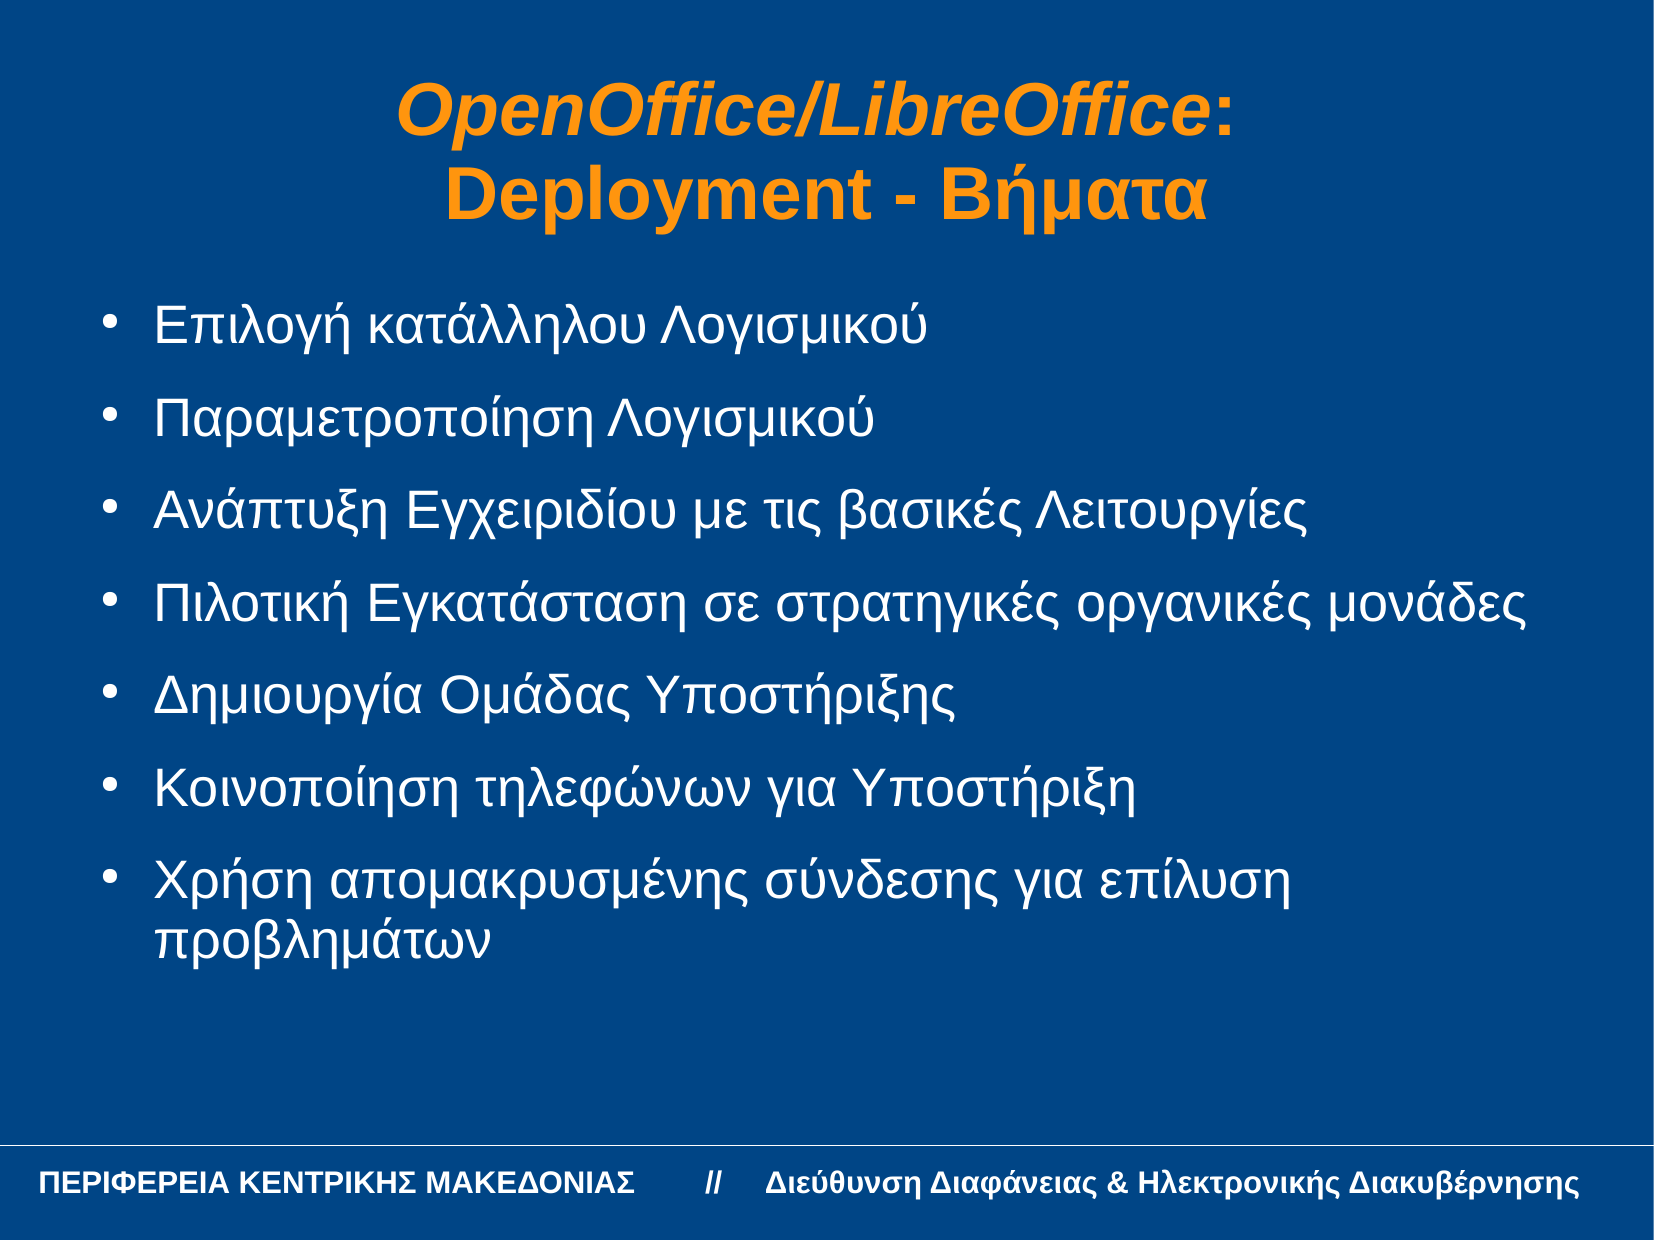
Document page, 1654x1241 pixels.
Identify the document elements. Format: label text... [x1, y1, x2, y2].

text_box ΠΕΡΙΦΕΡΕΙΑ ΚΕΝΤΡΙΚΗΣ ΜΑΚΕΔΟΝΙΑΣ // Διεύθυνση Διαφάνειας & Ηλεκτρονικής Διακυβέρνησης [23, 1157, 1654, 1208]
list Επιλογή κατάλληλου Λογισμικού Παραμετροποίηση Λογισμικού Ανάπτυξη Εγχειριδίου με τις βασικές Λειτουργίες Πιλοτική Εγκατάσταση σε στρατηγικές οργανικές μονάδες Δημιουργία Ομάδας Υποστήριξης Κοινοποίηση τηλεφώνων για Υποστήριξη Χρήση απομακρυσμένης σύνδεσης για επίλυση προβλημάτων [82, 290, 1571, 1010]
text_box OpenOffice/LibreOffice: Deployment - Βήματα [82, 47, 1571, 252]
